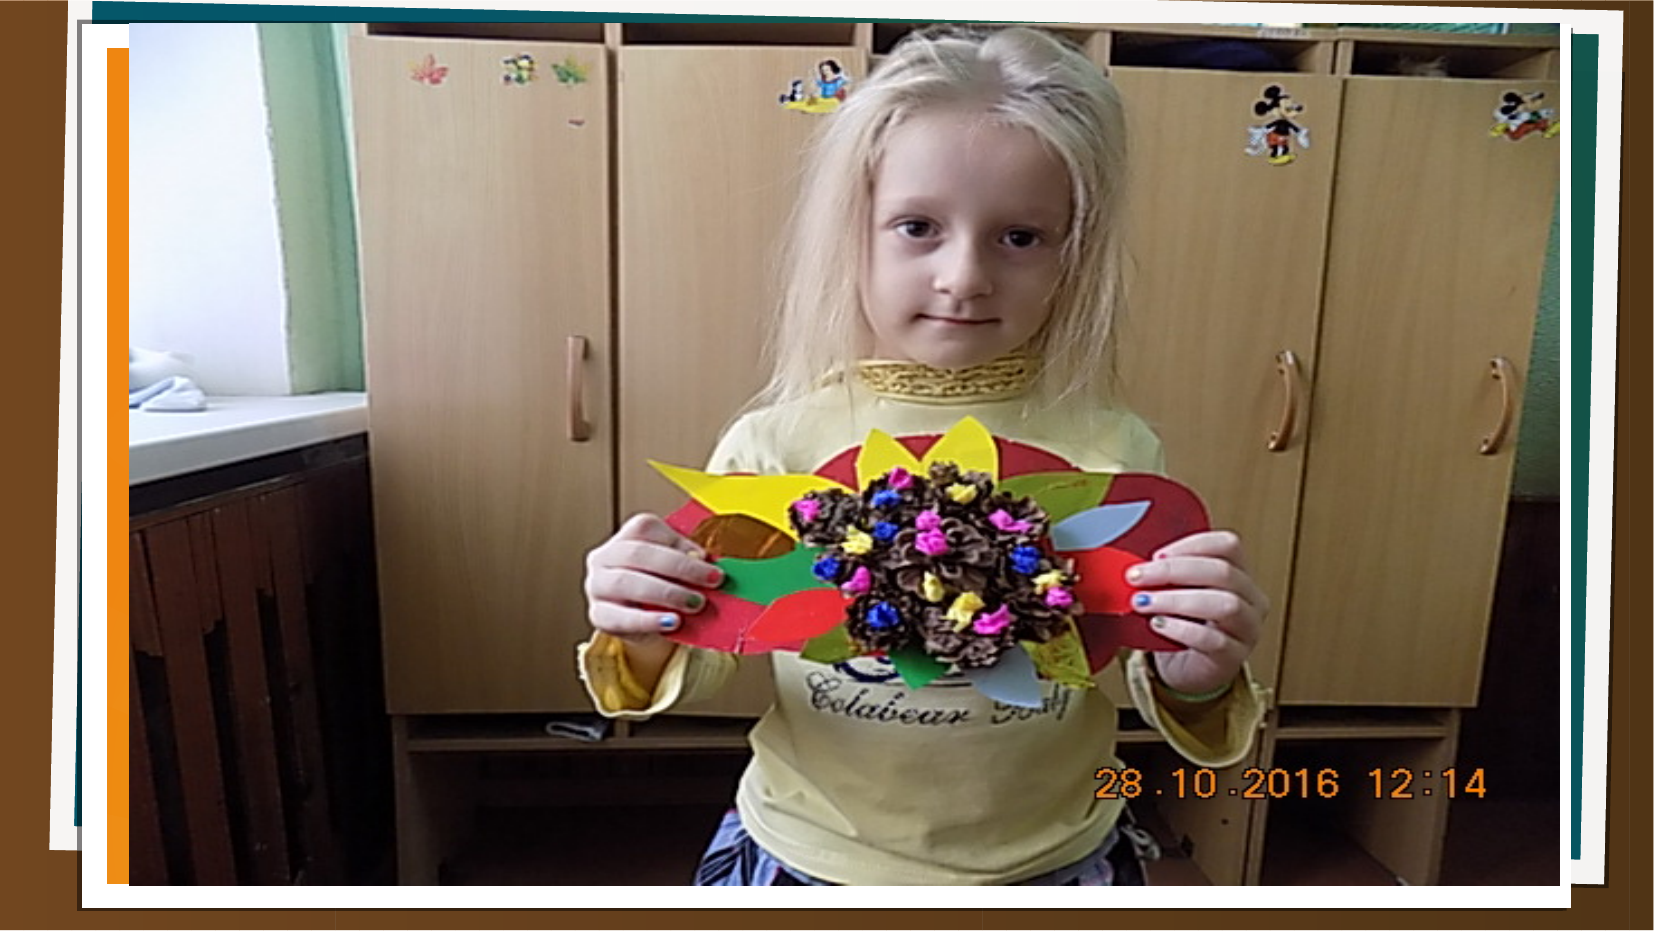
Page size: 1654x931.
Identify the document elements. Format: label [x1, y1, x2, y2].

picture [129, 23, 1560, 886]
